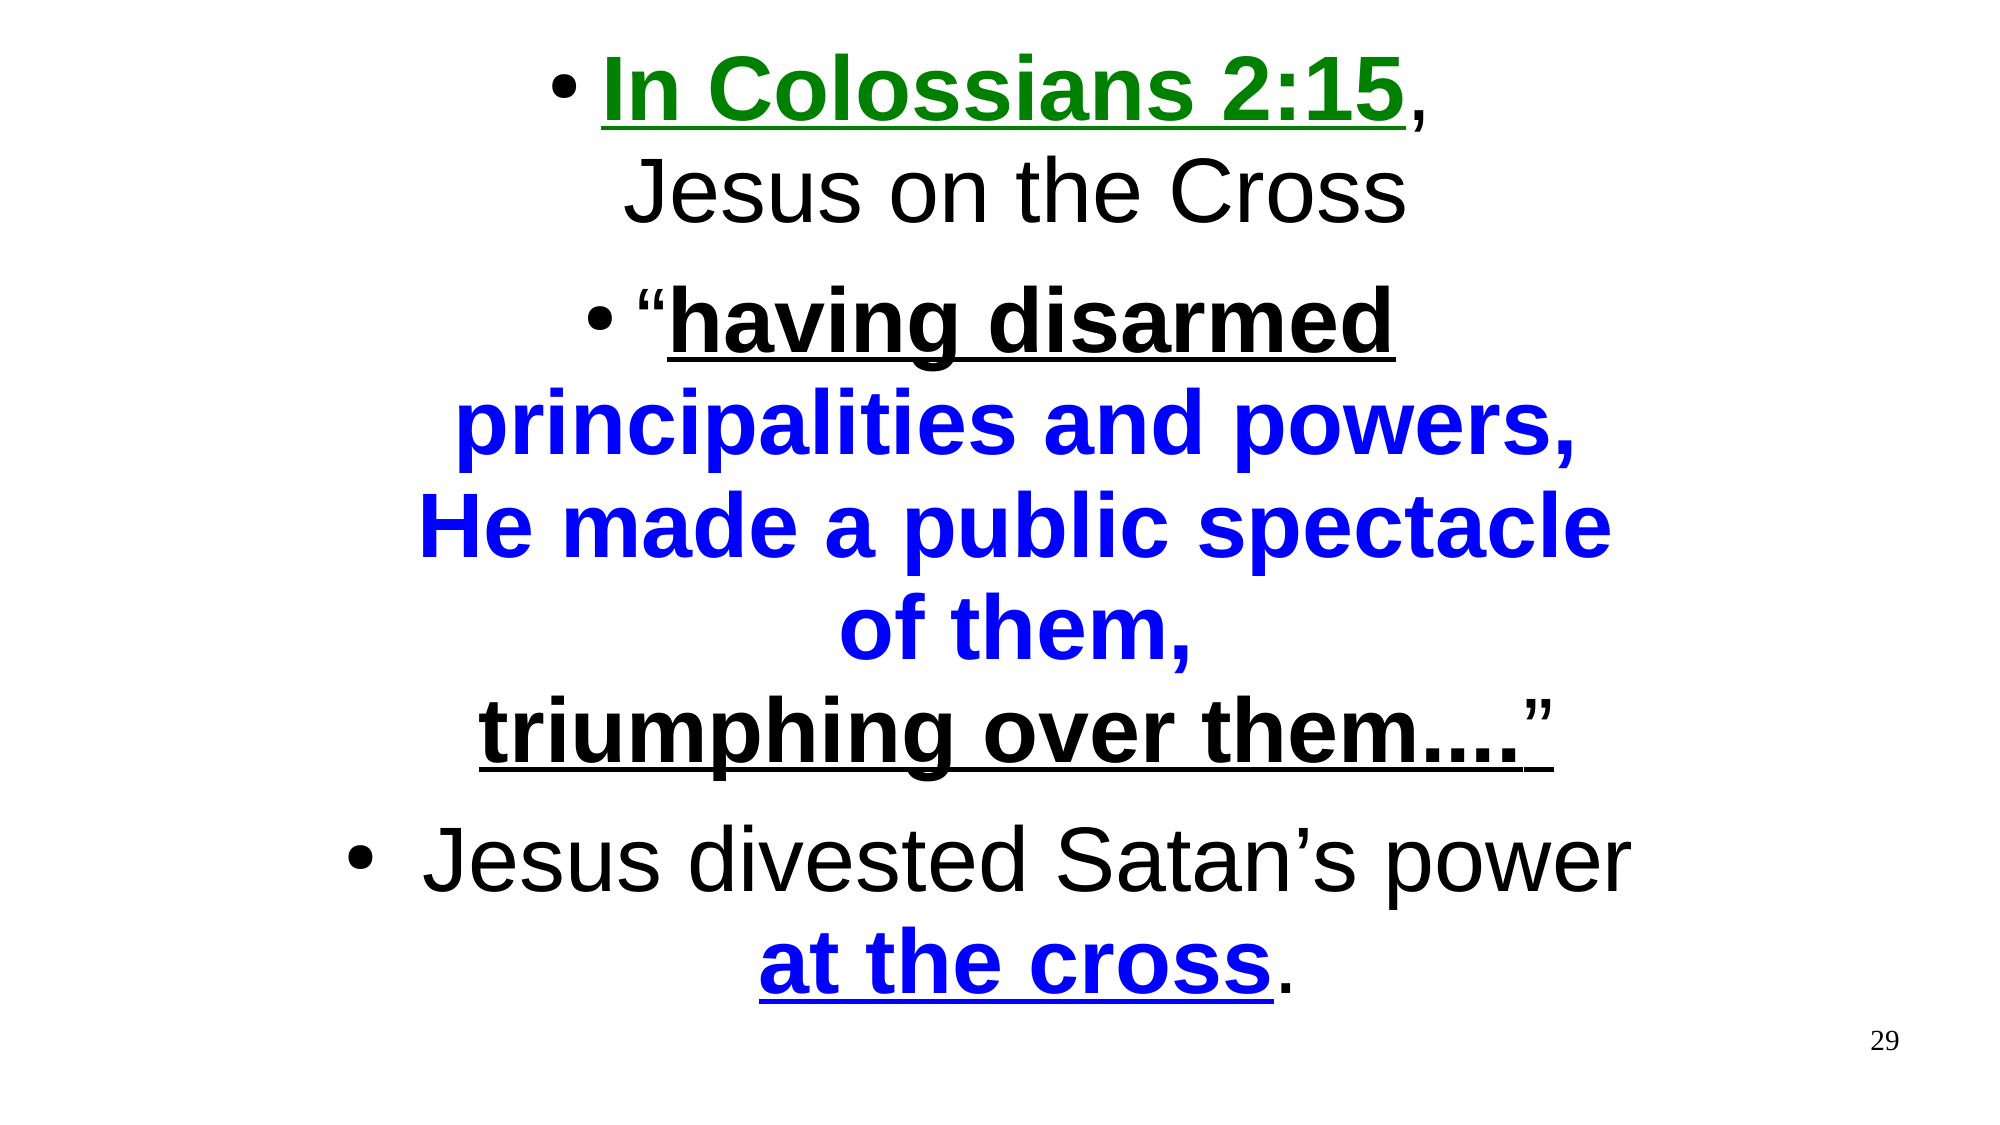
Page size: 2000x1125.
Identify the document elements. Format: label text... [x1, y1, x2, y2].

list In Colossians 2:15, Jesus on the Cross “having disarmed principalities and powers, He made a public spectacle of them, triumphing over them....” Jesus divested Satan’s power at the cross. [37, 37, 1951, 1088]
